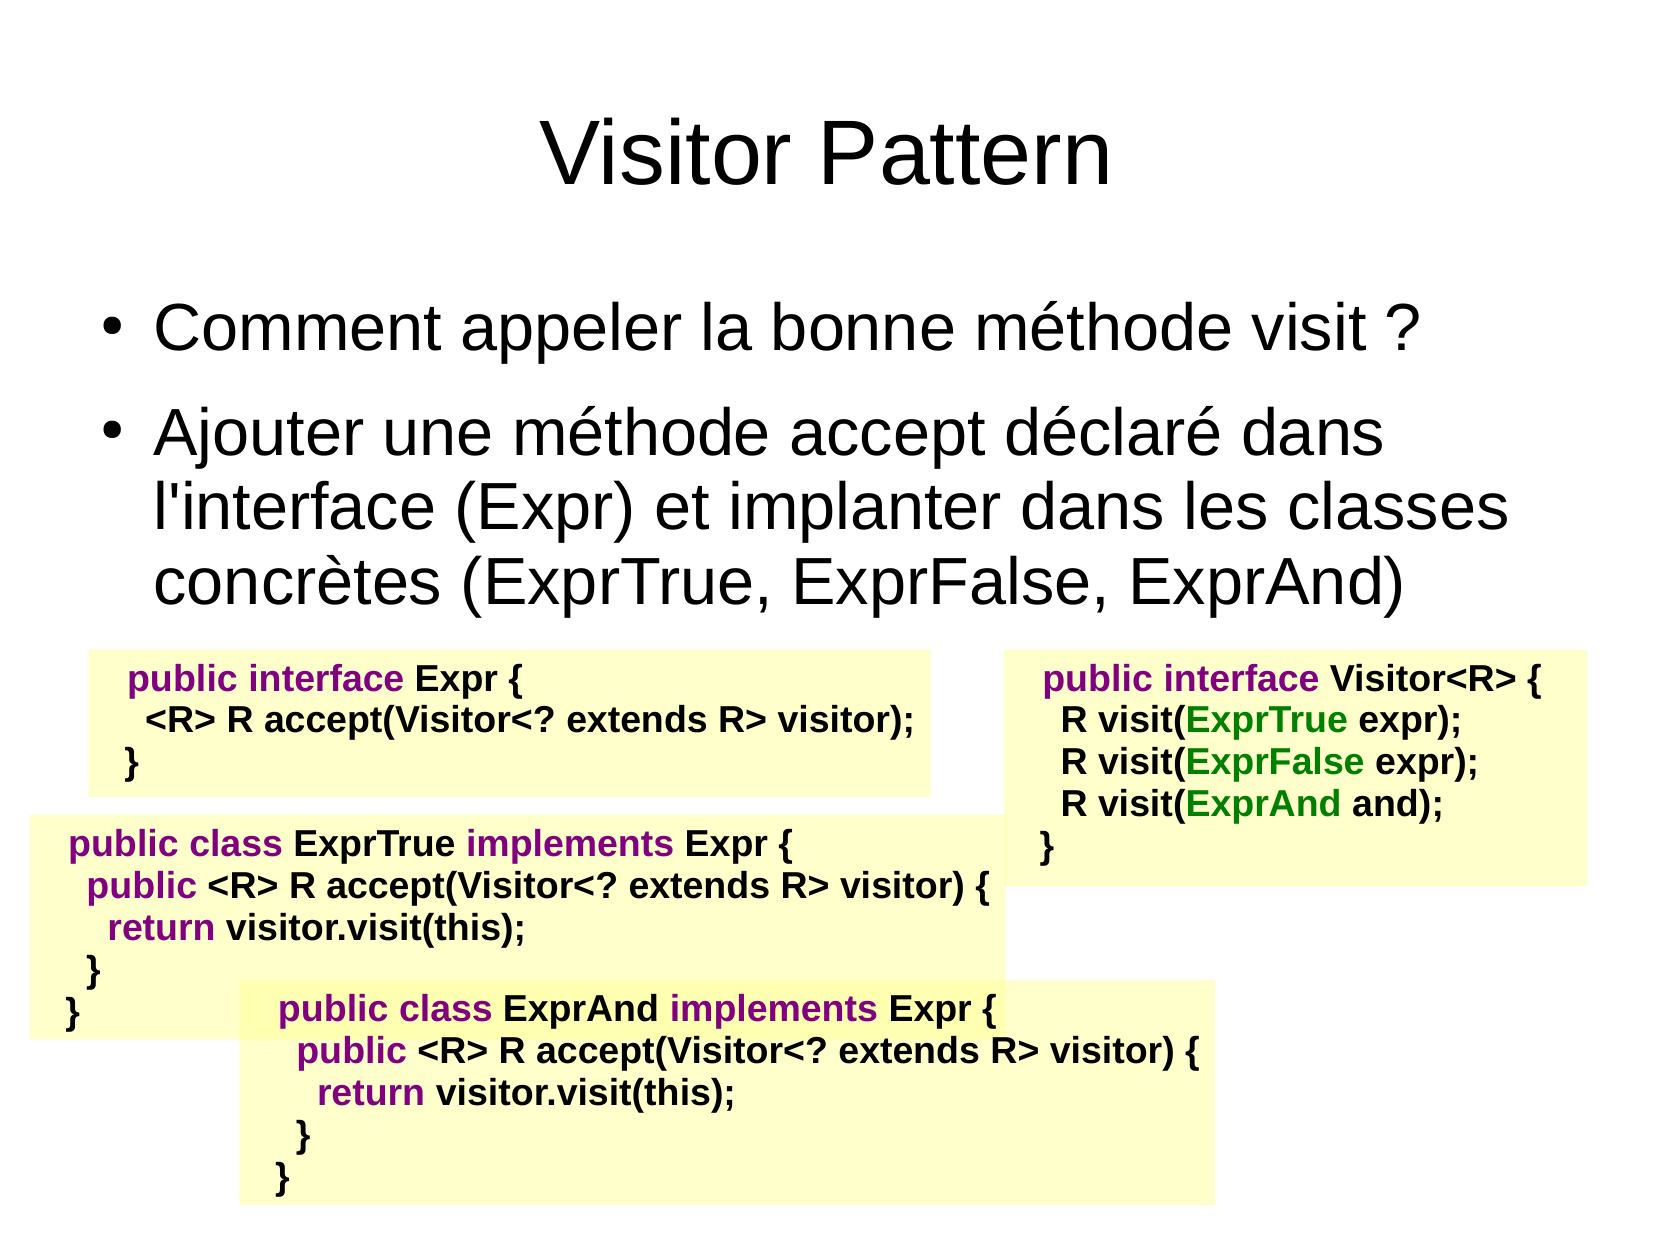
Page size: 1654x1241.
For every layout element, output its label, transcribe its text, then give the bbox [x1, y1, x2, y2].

text_box public interface Expr { <R> R accept(Visitor<? extends R> visitor); } [88, 649, 931, 798]
text_box public interface Visitor<R> { R visit(ExprTrue expr); R visit(ExprFalse expr); R visit(ExprAnd and); } [1003, 649, 1588, 886]
text_box public class ExprAnd implements Expr { public <R> R accept(Visitor<? extends R> visitor) { return visitor.visit(this); } } [239, 980, 1214, 1206]
title Visitor Pattern [82, 56, 1571, 250]
text_box public class ExprTrue implements Expr { public <R> R accept(Visitor<? extends R> visitor) { return visitor.visit(this); } } [29, 814, 1005, 1040]
list Comment appeler la bonne méthode visit ? Ajouter une méthode accept déclaré dans l'interface (Expr) et implanter dans les classes concrètes (ExprTrue, ExprFalse, ExprAnd) [82, 290, 1571, 621]
